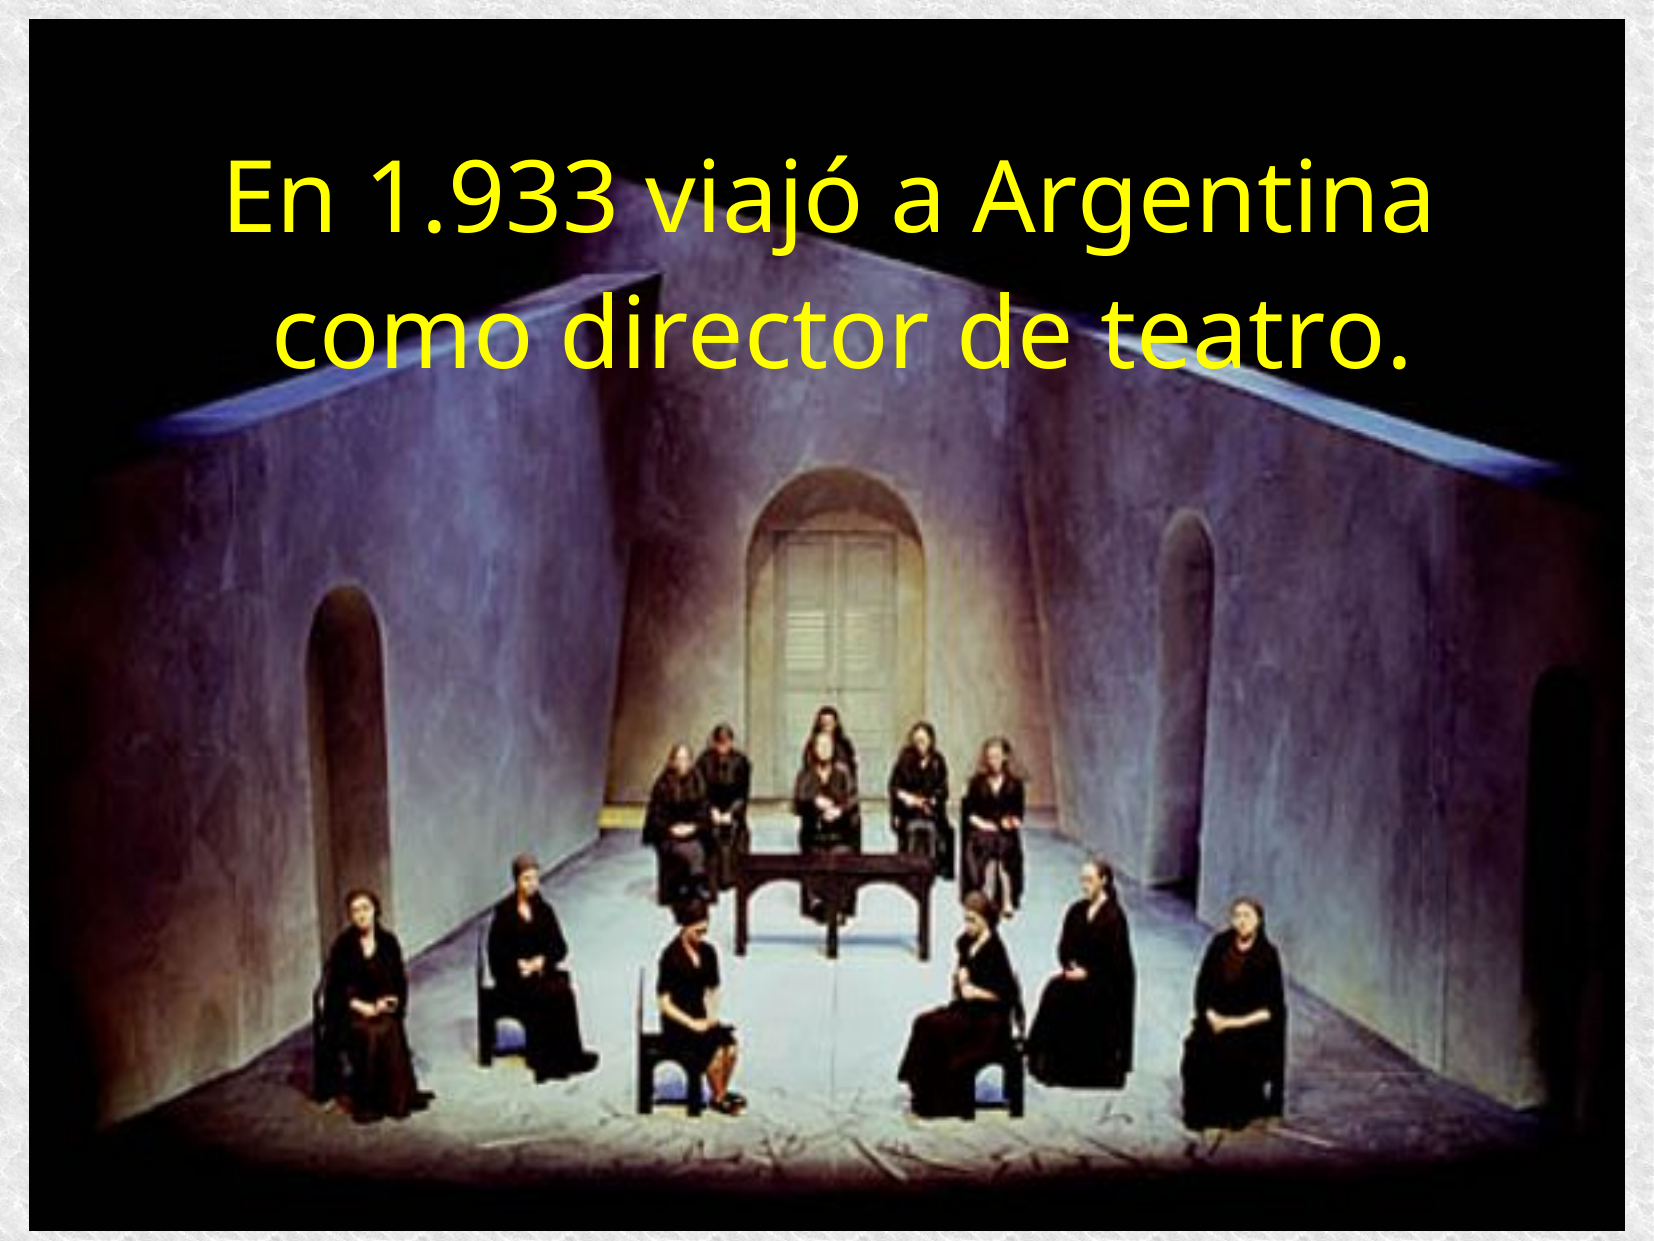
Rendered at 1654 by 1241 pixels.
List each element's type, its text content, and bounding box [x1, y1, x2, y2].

picture [0, 0, 1654, 1241]
text_box En 1.933 viajó a Argentina como director de teatro. [206, 118, 1486, 412]
